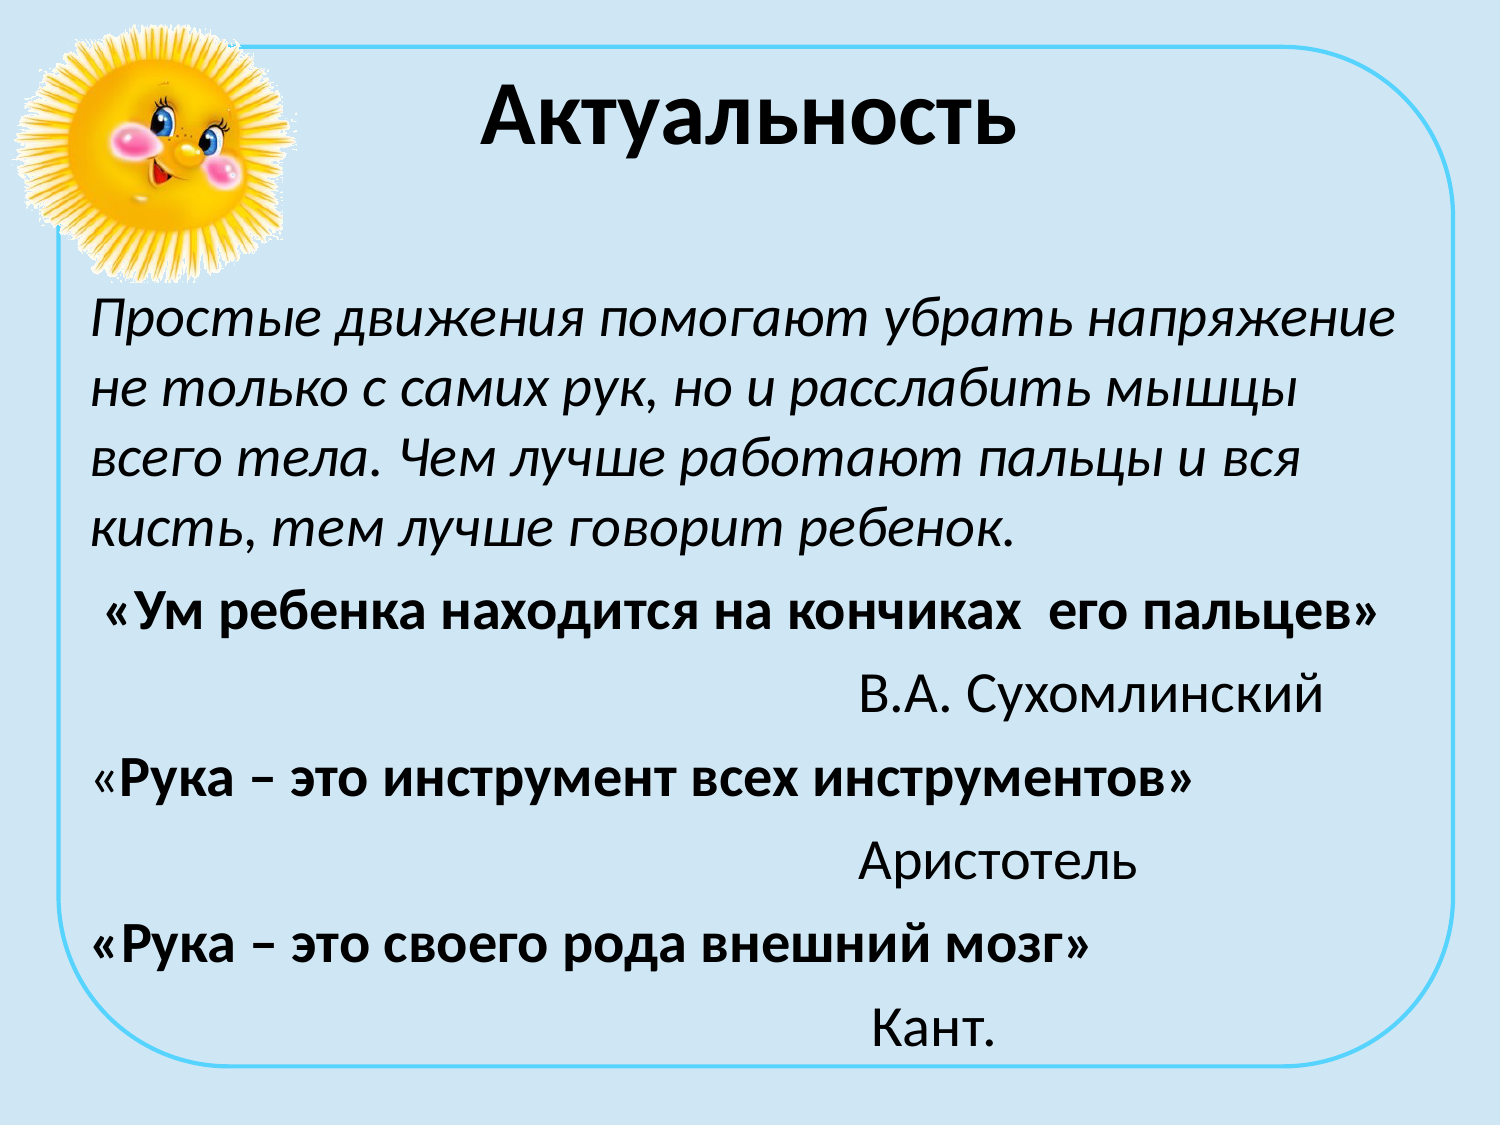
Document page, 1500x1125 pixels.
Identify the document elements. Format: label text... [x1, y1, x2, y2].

picture [11, 11, 340, 340]
title Актуальность [75, 45, 1425, 187]
list Простые движения помогают убрать напряжение не только с самих рук, но и расслабить мышцы всего тела. Чем лучше работают пальцы и вся кисть, тем лучше говорит ребенок. «Ум ребенка находится на кончиках его пальцев» В.А. Сухомлинский «Рука – это инструмент всех инструментов» Аристотель «Рука – это своего рода внешний мозг» Кант. [75, 187, 1425, 1090]
